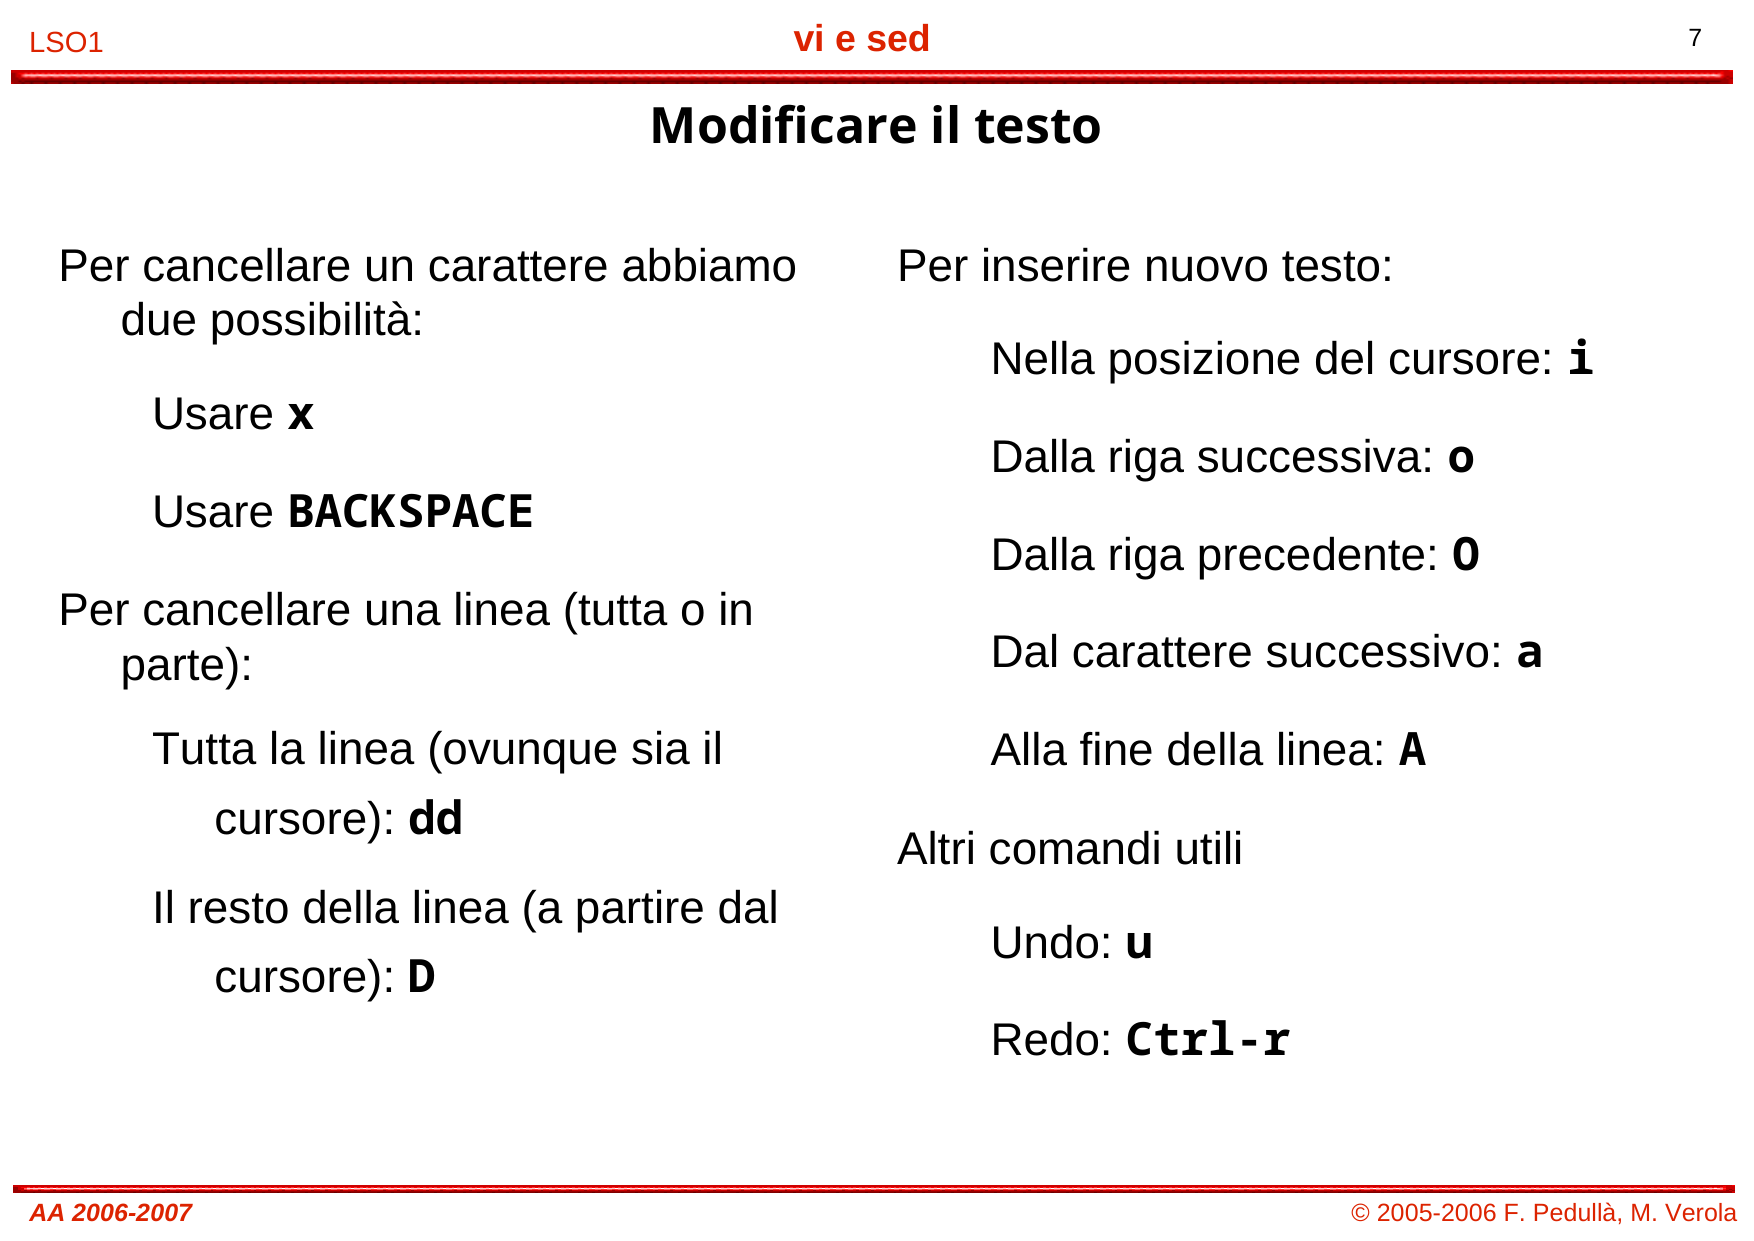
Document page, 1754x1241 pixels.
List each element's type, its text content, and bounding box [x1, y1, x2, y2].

title Modificare il testo [25, 78, 1728, 174]
picture [13, 1185, 1735, 1193]
list Per cancellare un carattere abbiamo due possibilità: Usare x Usare BACKSPACE Per cancellare una linea (tutta o in parte): Tutta la linea (ovunque sia il cursore): dd Il resto della linea (a partire dal cursore): D [58, 236, 858, 1004]
picture [11, 70, 1733, 84]
list Per inserire nuovo testo: Nella posizione del cursore: i Dalla riga successiva: o Dalla riga precedente: O Dal carattere successivo: a Alla fine della linea: A Altri comandi utili Undo: u Redo: Ctrl-r [896, 236, 1696, 1029]
